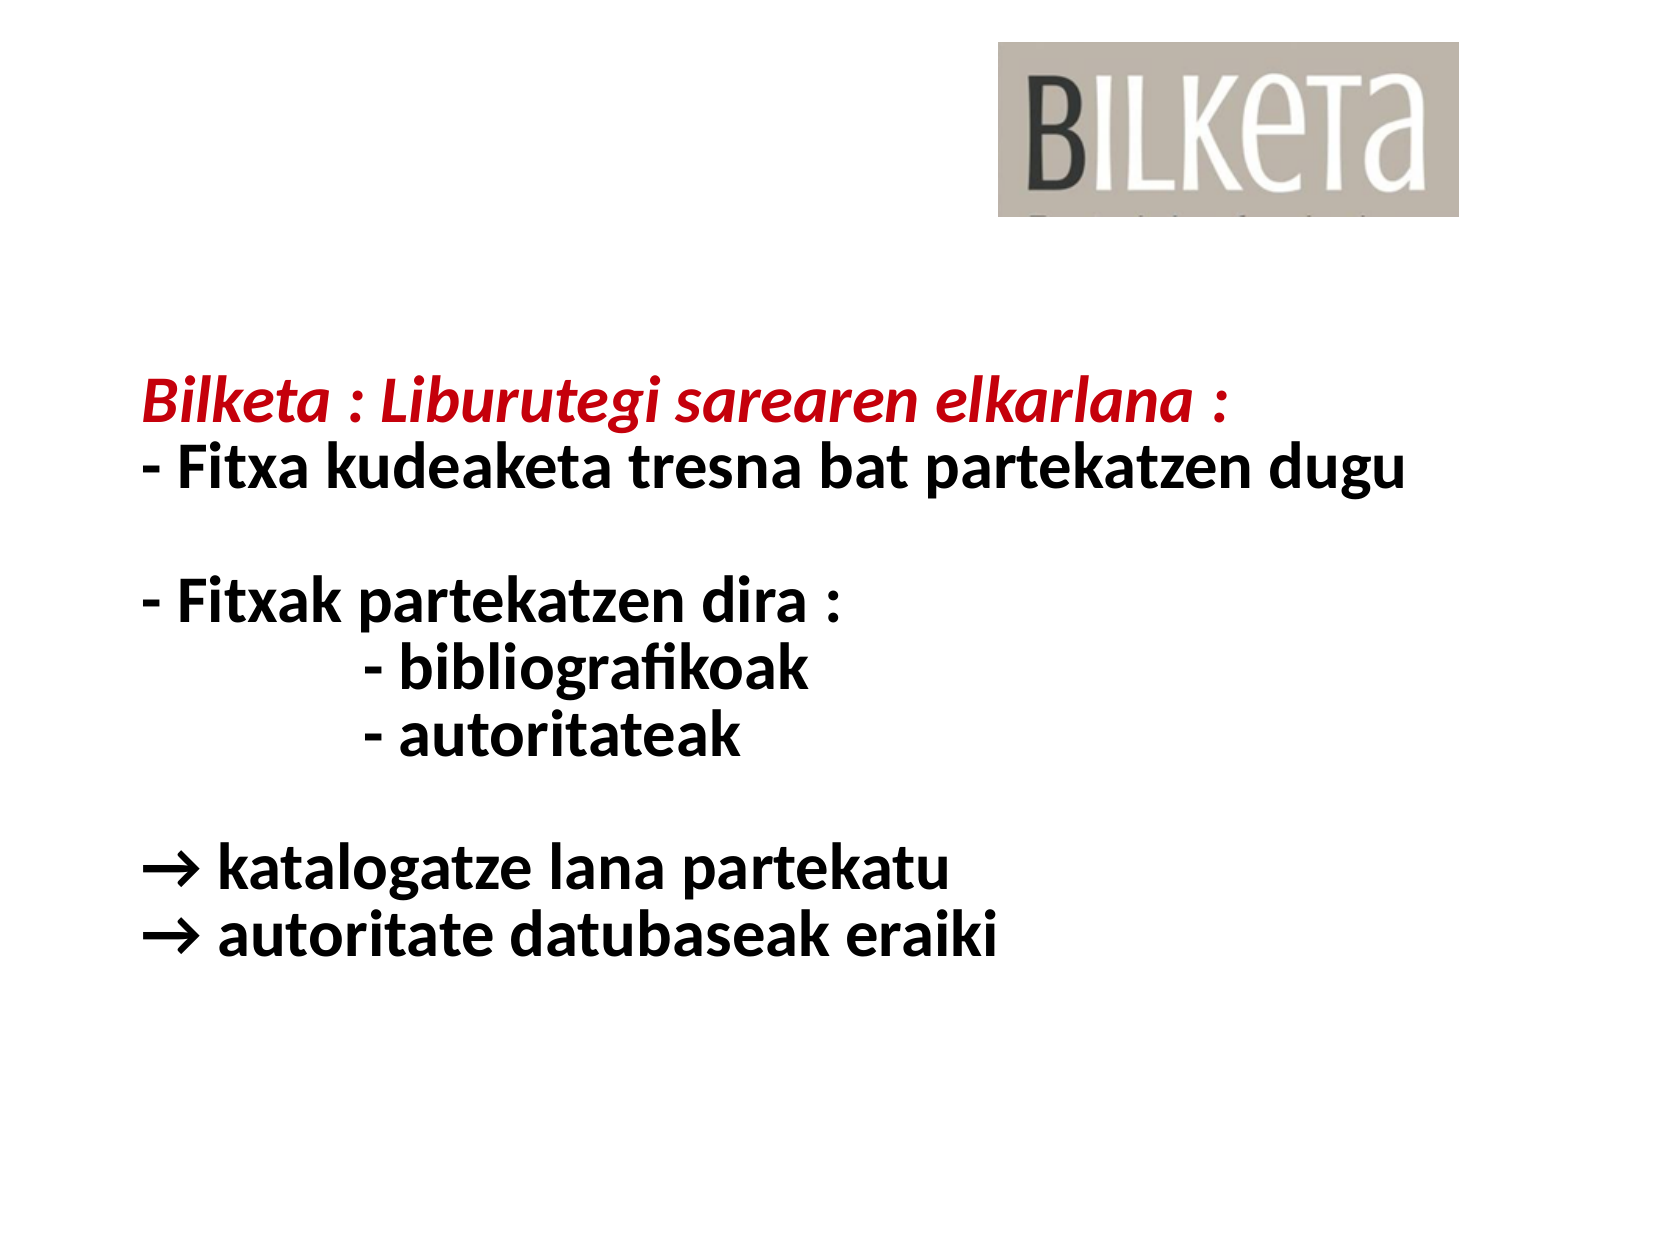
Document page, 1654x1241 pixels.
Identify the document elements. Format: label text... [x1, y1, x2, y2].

picture [998, 42, 1459, 217]
subtitle Bilketa : Liburutegi sarearen elkarlana : - Fitxa kudeaketa tresna bat partekatzen dugu - Fitxak partekatzen dira : - bibliografikoak - autoritateak → katalogatze lana partekatu → autoritate datubaseak eraiki [141, 305, 1597, 1040]
